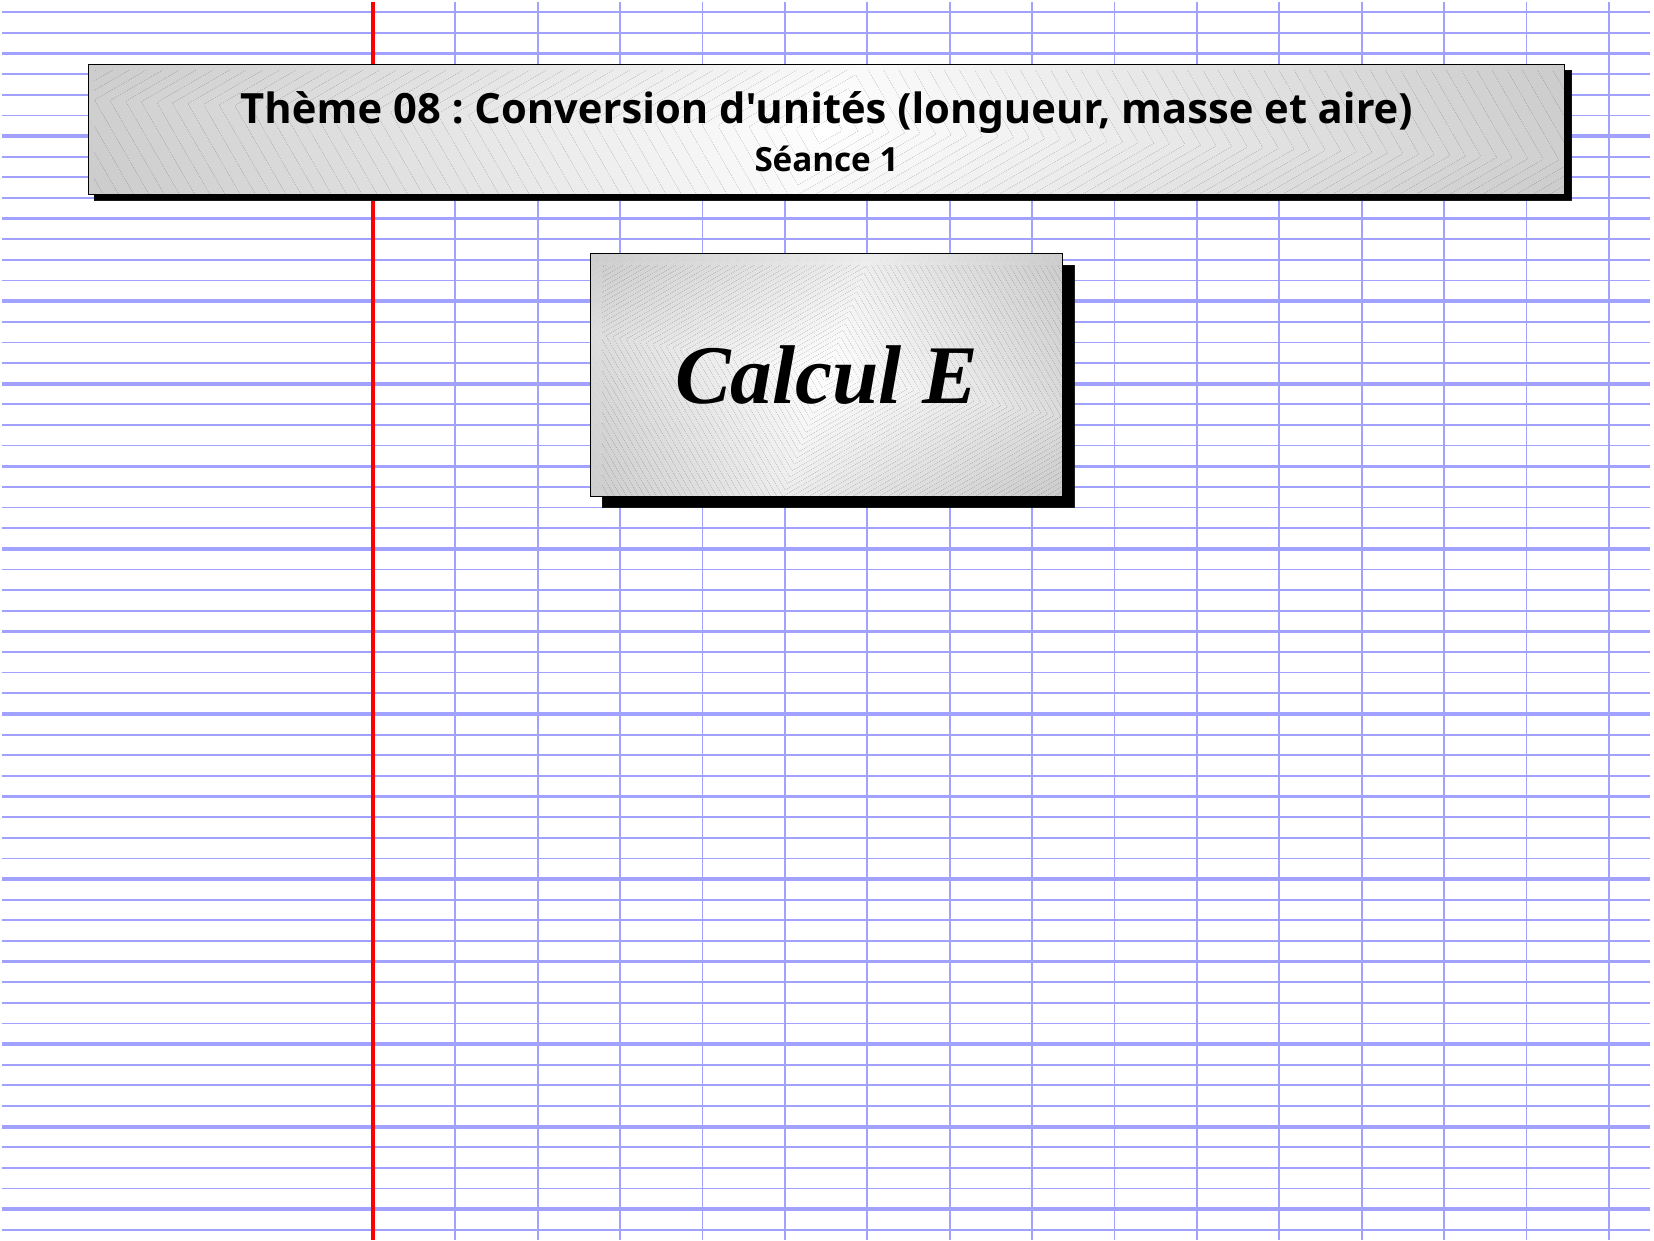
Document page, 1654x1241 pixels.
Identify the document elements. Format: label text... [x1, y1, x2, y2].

picture [0, 0, 1654, 1241]
text_box Thème 08 : Conversion d'unités (longueur, masse et aire) Séance 1 [88, 64, 1565, 195]
text_box Calcul E [590, 253, 1063, 497]
